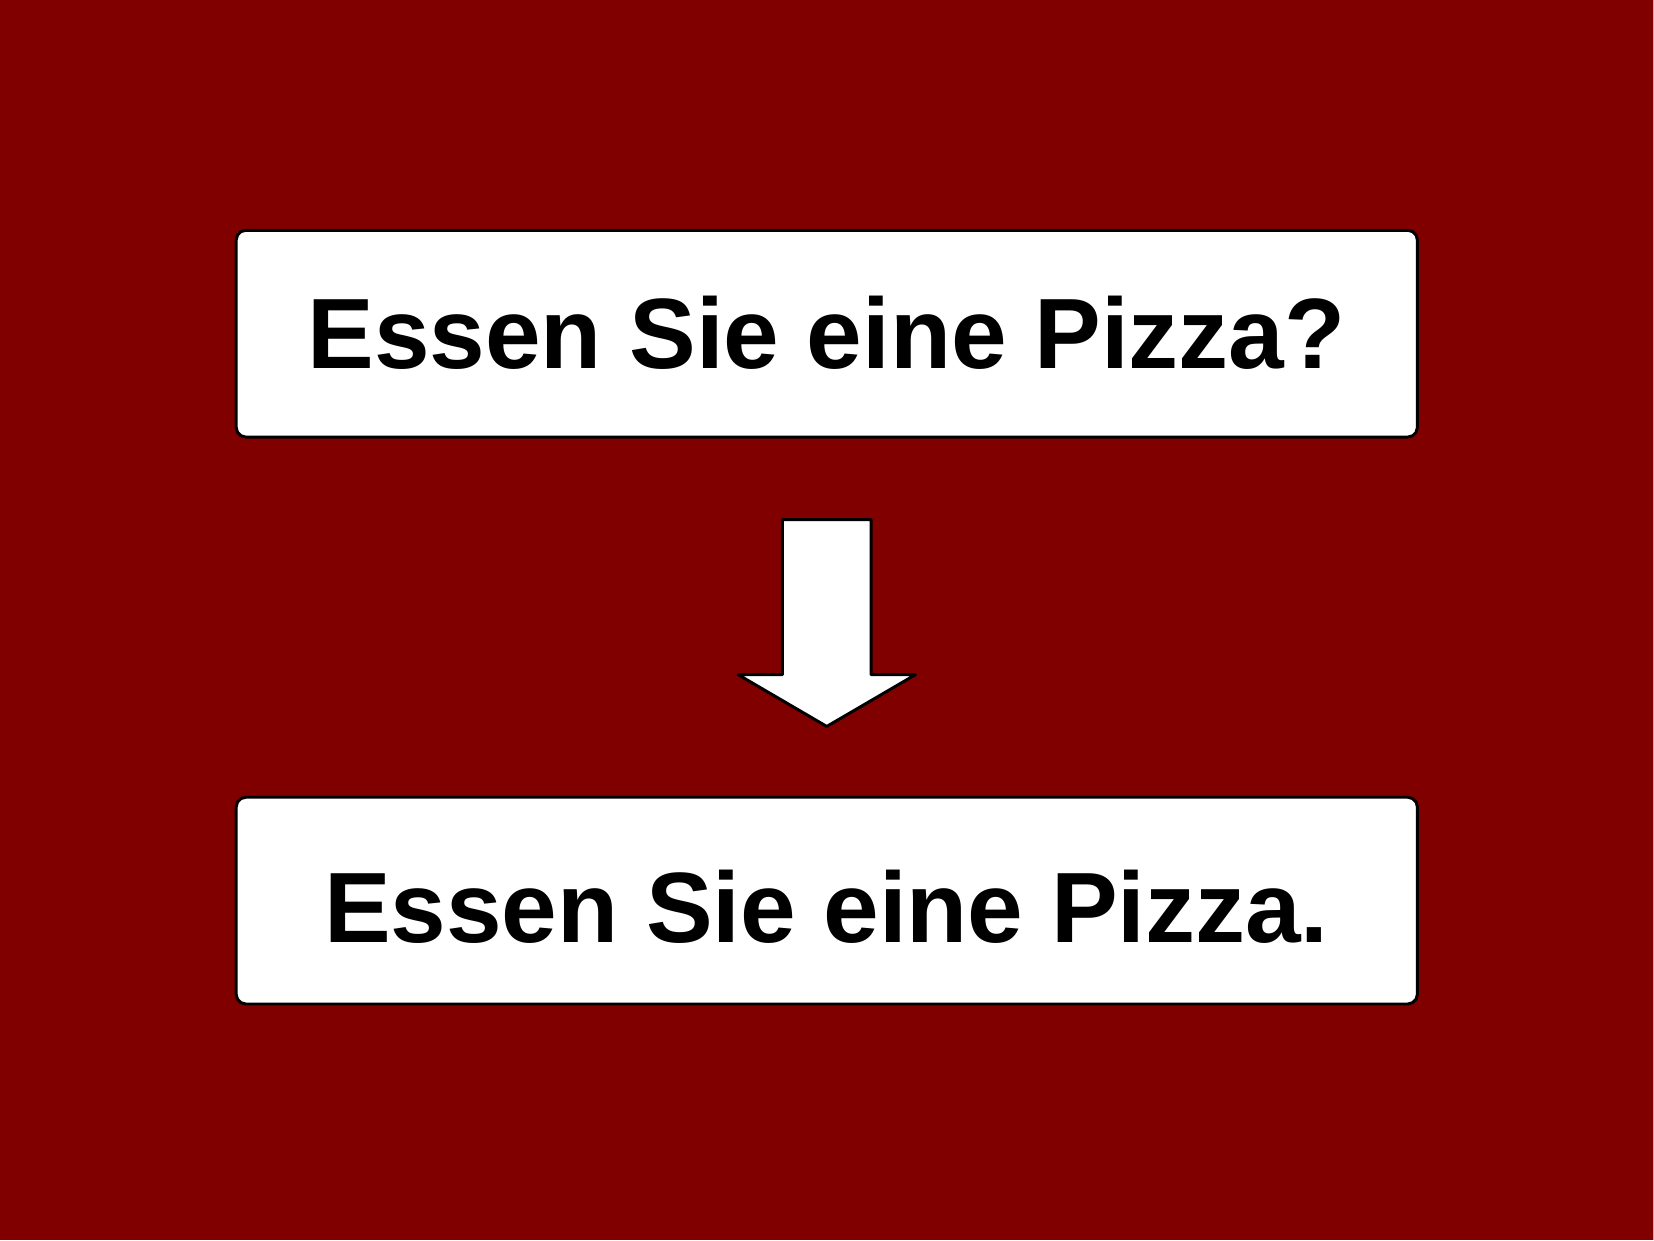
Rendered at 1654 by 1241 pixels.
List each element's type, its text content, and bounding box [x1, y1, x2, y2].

text_box Essen Sie eine Pizza. [248, 844, 1406, 977]
text_box [236, 230, 1418, 438]
text_box [738, 519, 916, 727]
text_box Essen Sie eine Pizza? [253, 270, 1400, 403]
text_box [236, 797, 1418, 1004]
